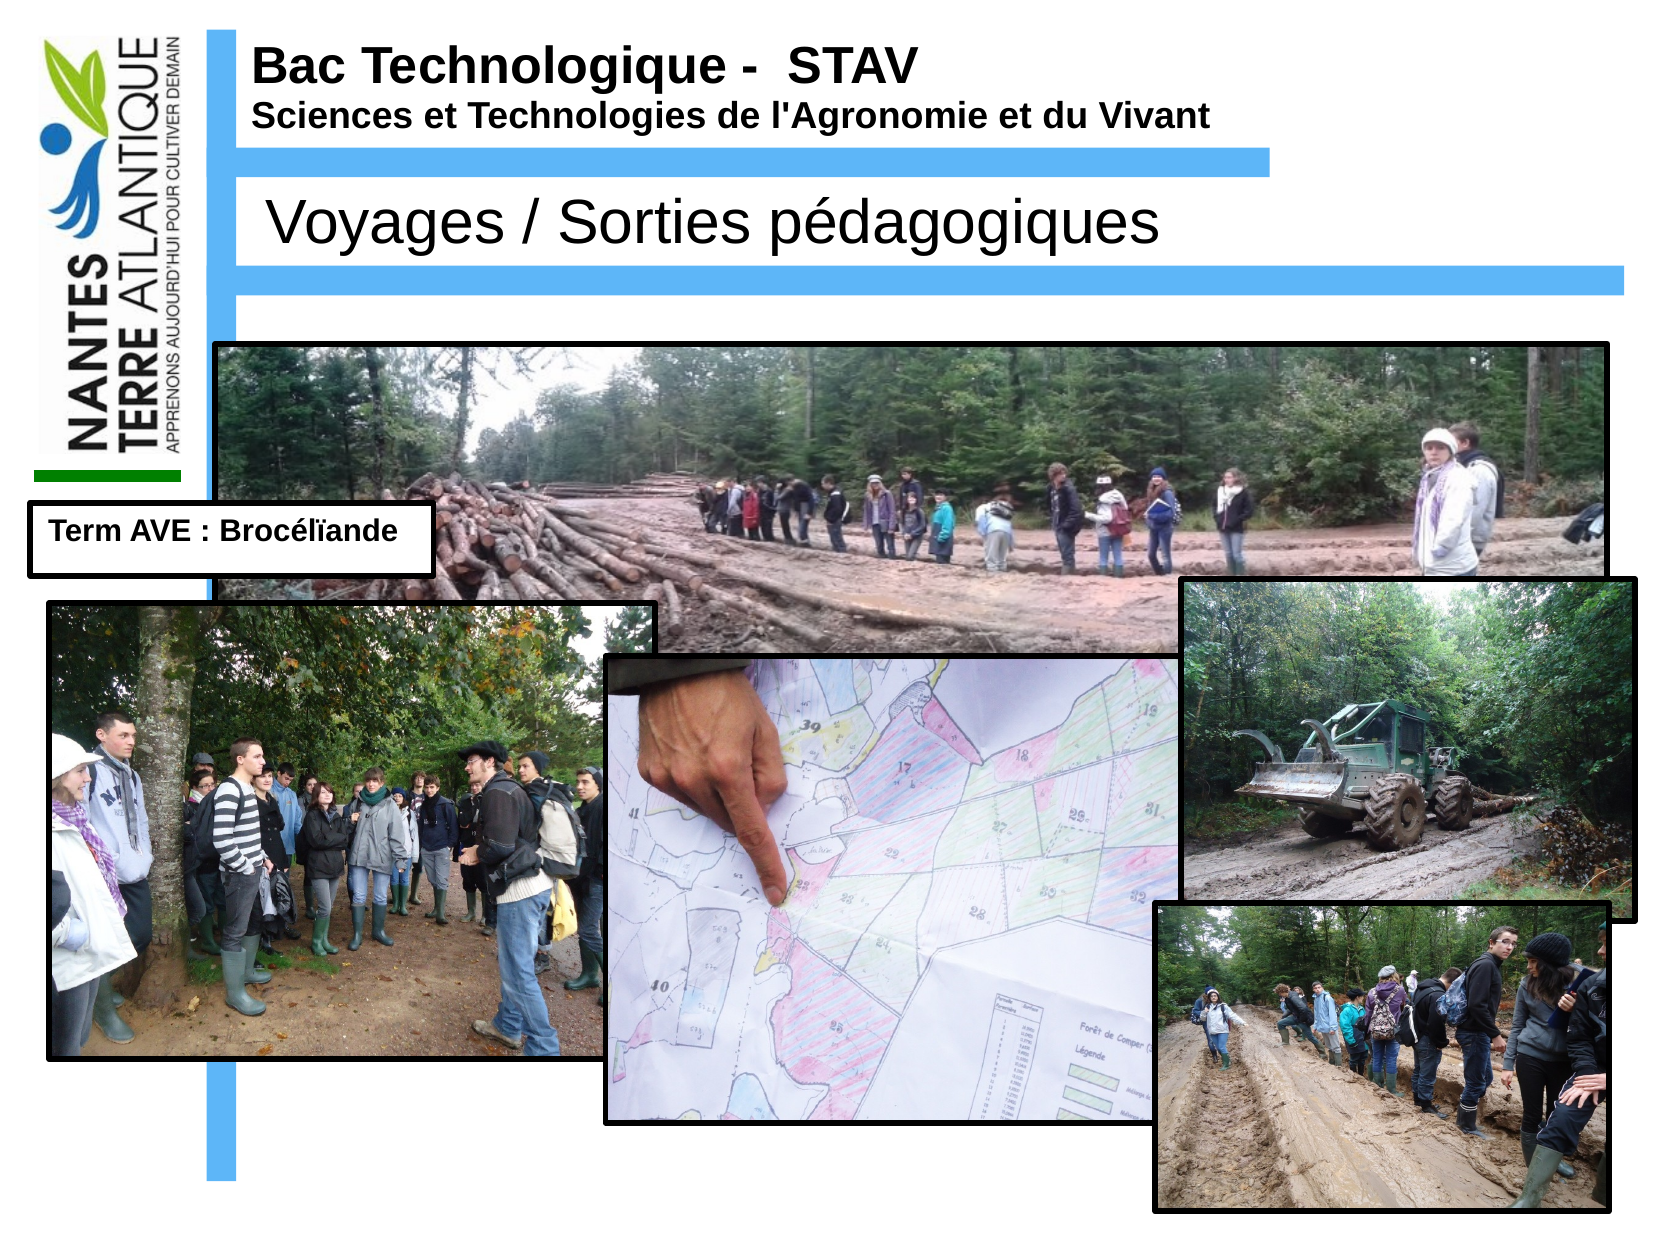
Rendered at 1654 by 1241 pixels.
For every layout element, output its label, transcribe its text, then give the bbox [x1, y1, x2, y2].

picture [52, 606, 653, 1057]
picture [608, 659, 1178, 1120]
title Voyages / Sorties pédagogiques [265, 177, 1565, 266]
picture [1158, 905, 1606, 1209]
picture [1184, 582, 1632, 919]
picture [218, 346, 1605, 653]
picture [40, 37, 181, 454]
text_box Term AVE : Brocélïande [30, 502, 434, 576]
